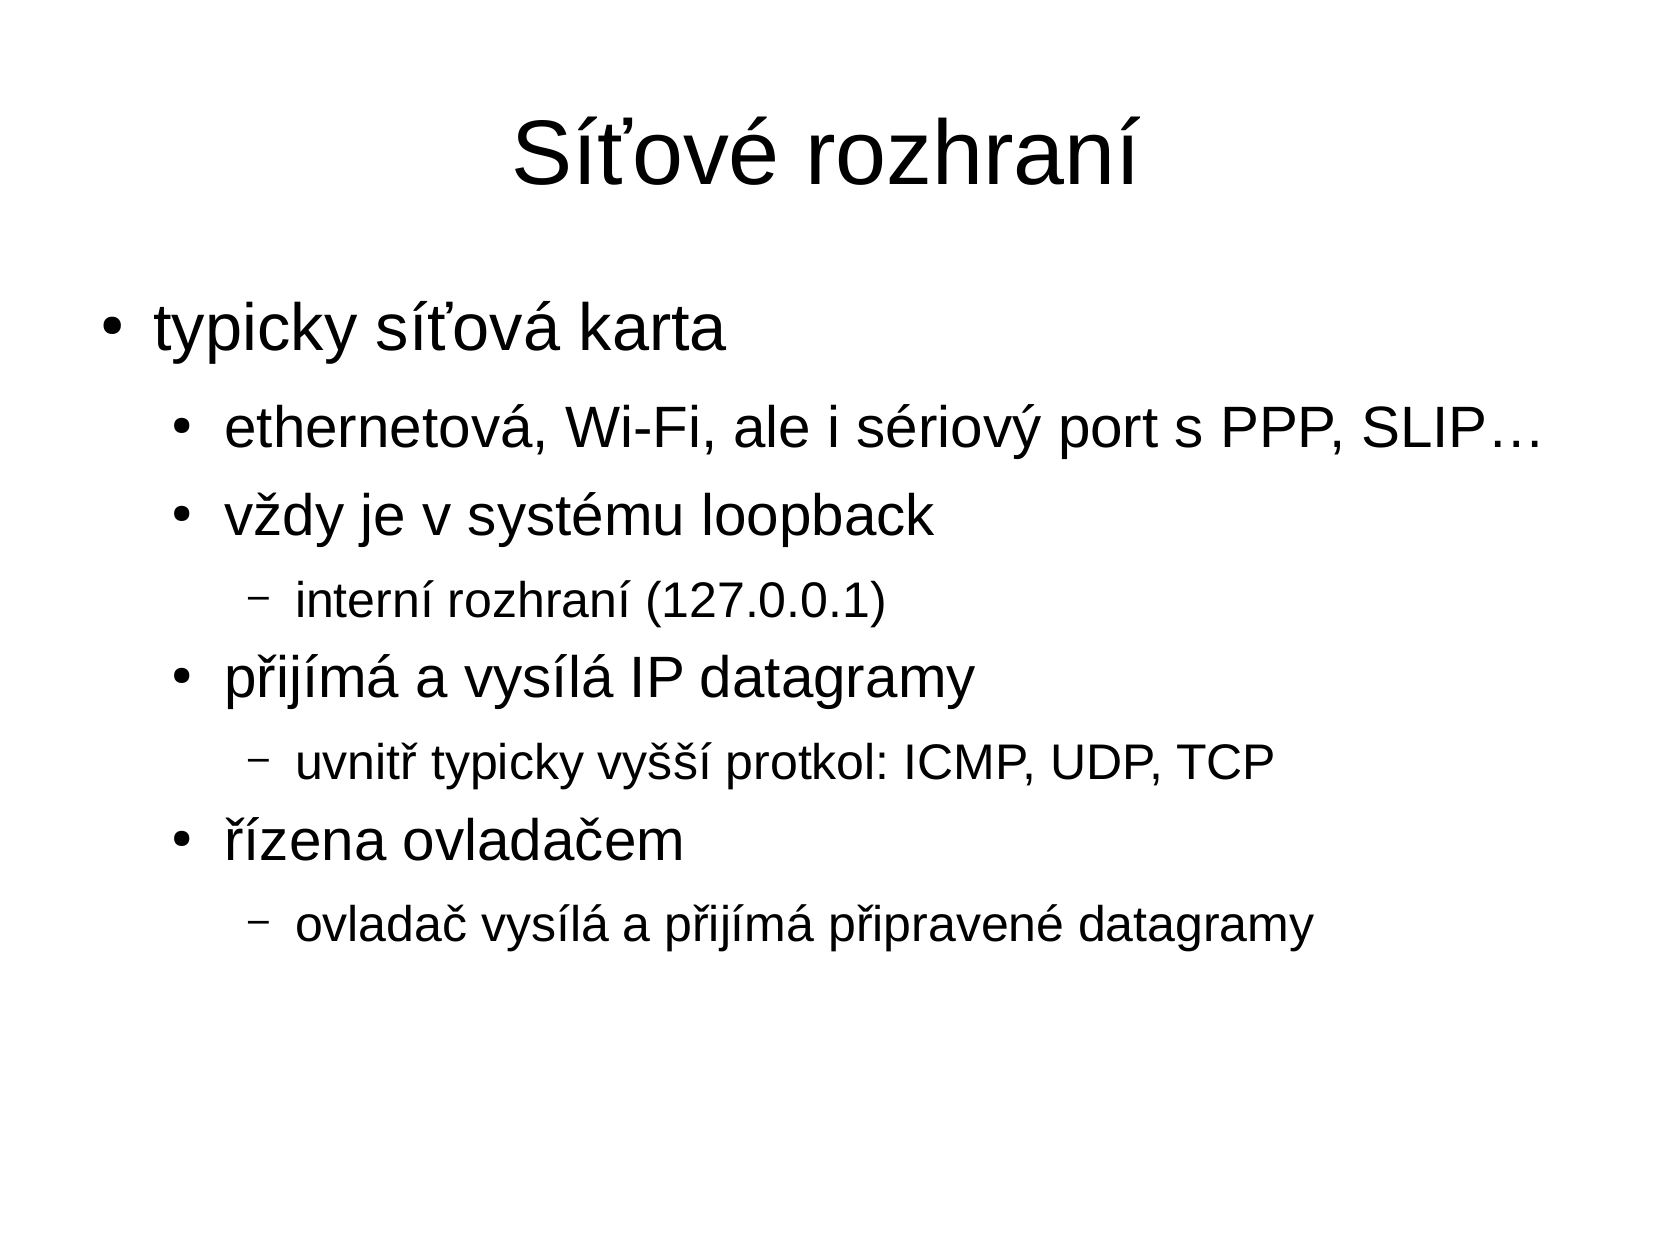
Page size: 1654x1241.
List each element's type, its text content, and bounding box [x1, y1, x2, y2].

title Síťové rozhraní [82, 49, 1571, 257]
list typicky síťová karta ethernetová, Wi-Fi, ale i sériový port s PPP, SLIP… vždy je v systému loopback interní rozhraní (127.0.0.1) přijímá a vysílá IP datagramy uvnitř typicky vyšší protkol: ICMP, UDP, TCP řízena ovladačem ovladač vysílá a přijímá připravené datagramy [82, 290, 1571, 1109]
